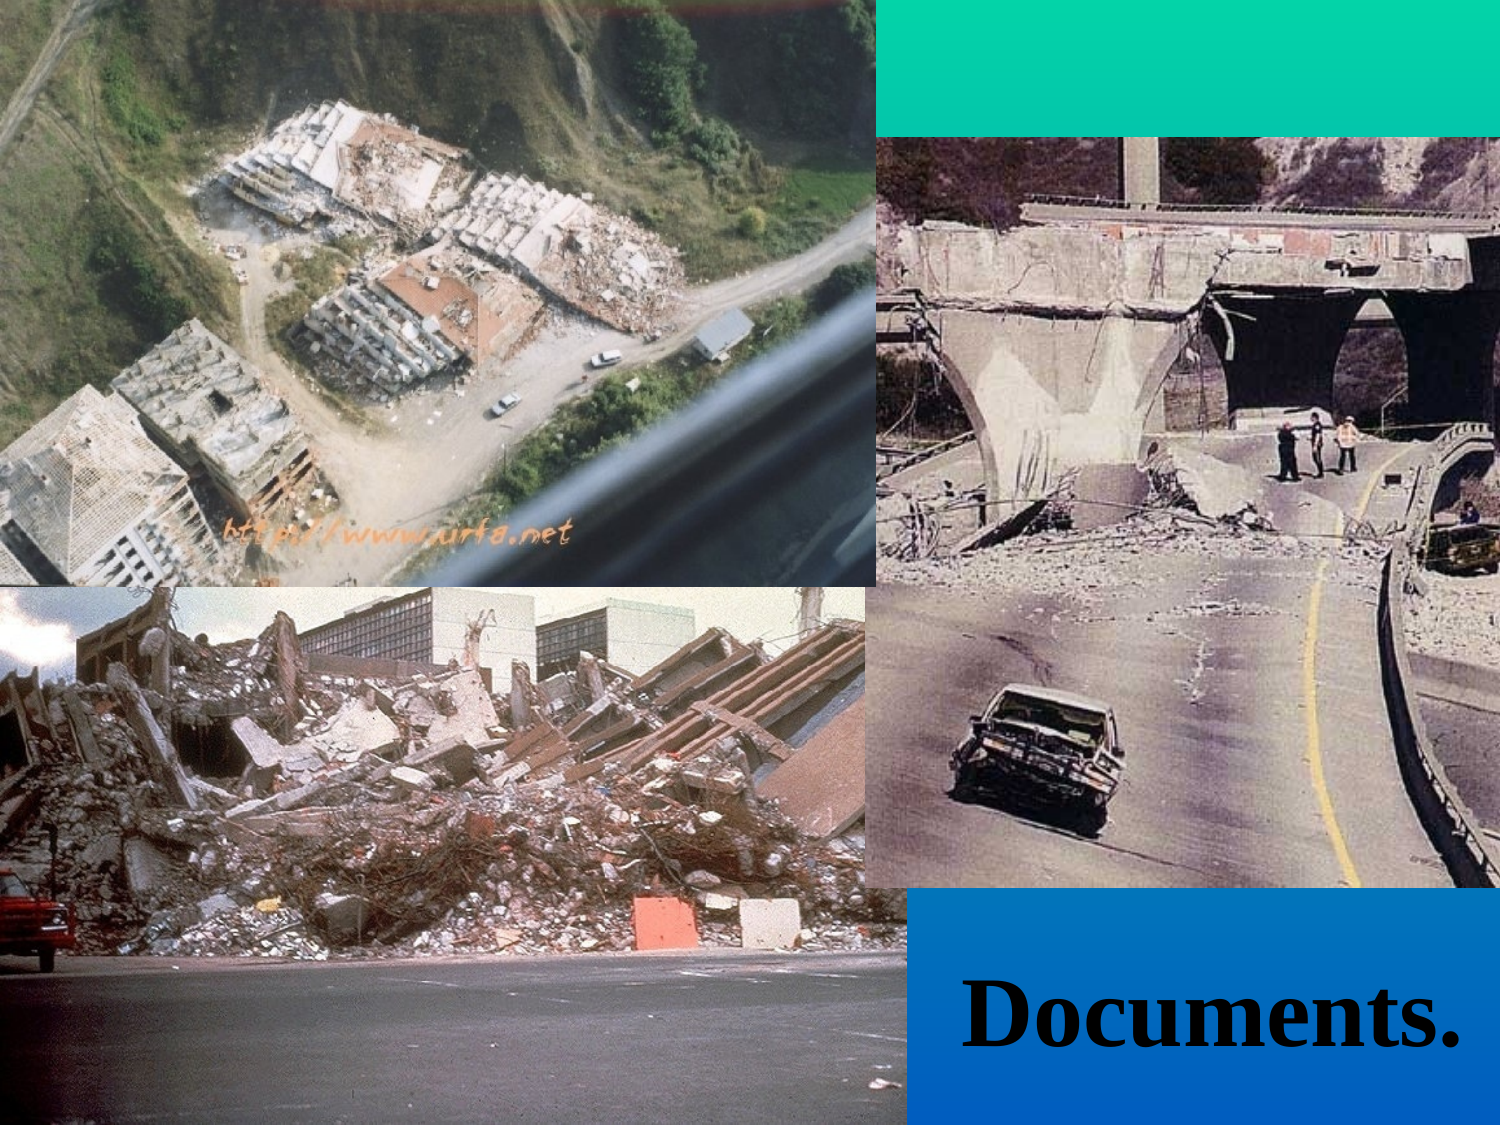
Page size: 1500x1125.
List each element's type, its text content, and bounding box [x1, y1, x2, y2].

picture [0, 0, 1500, 1125]
text_box Documents. [924, 949, 1500, 1063]
